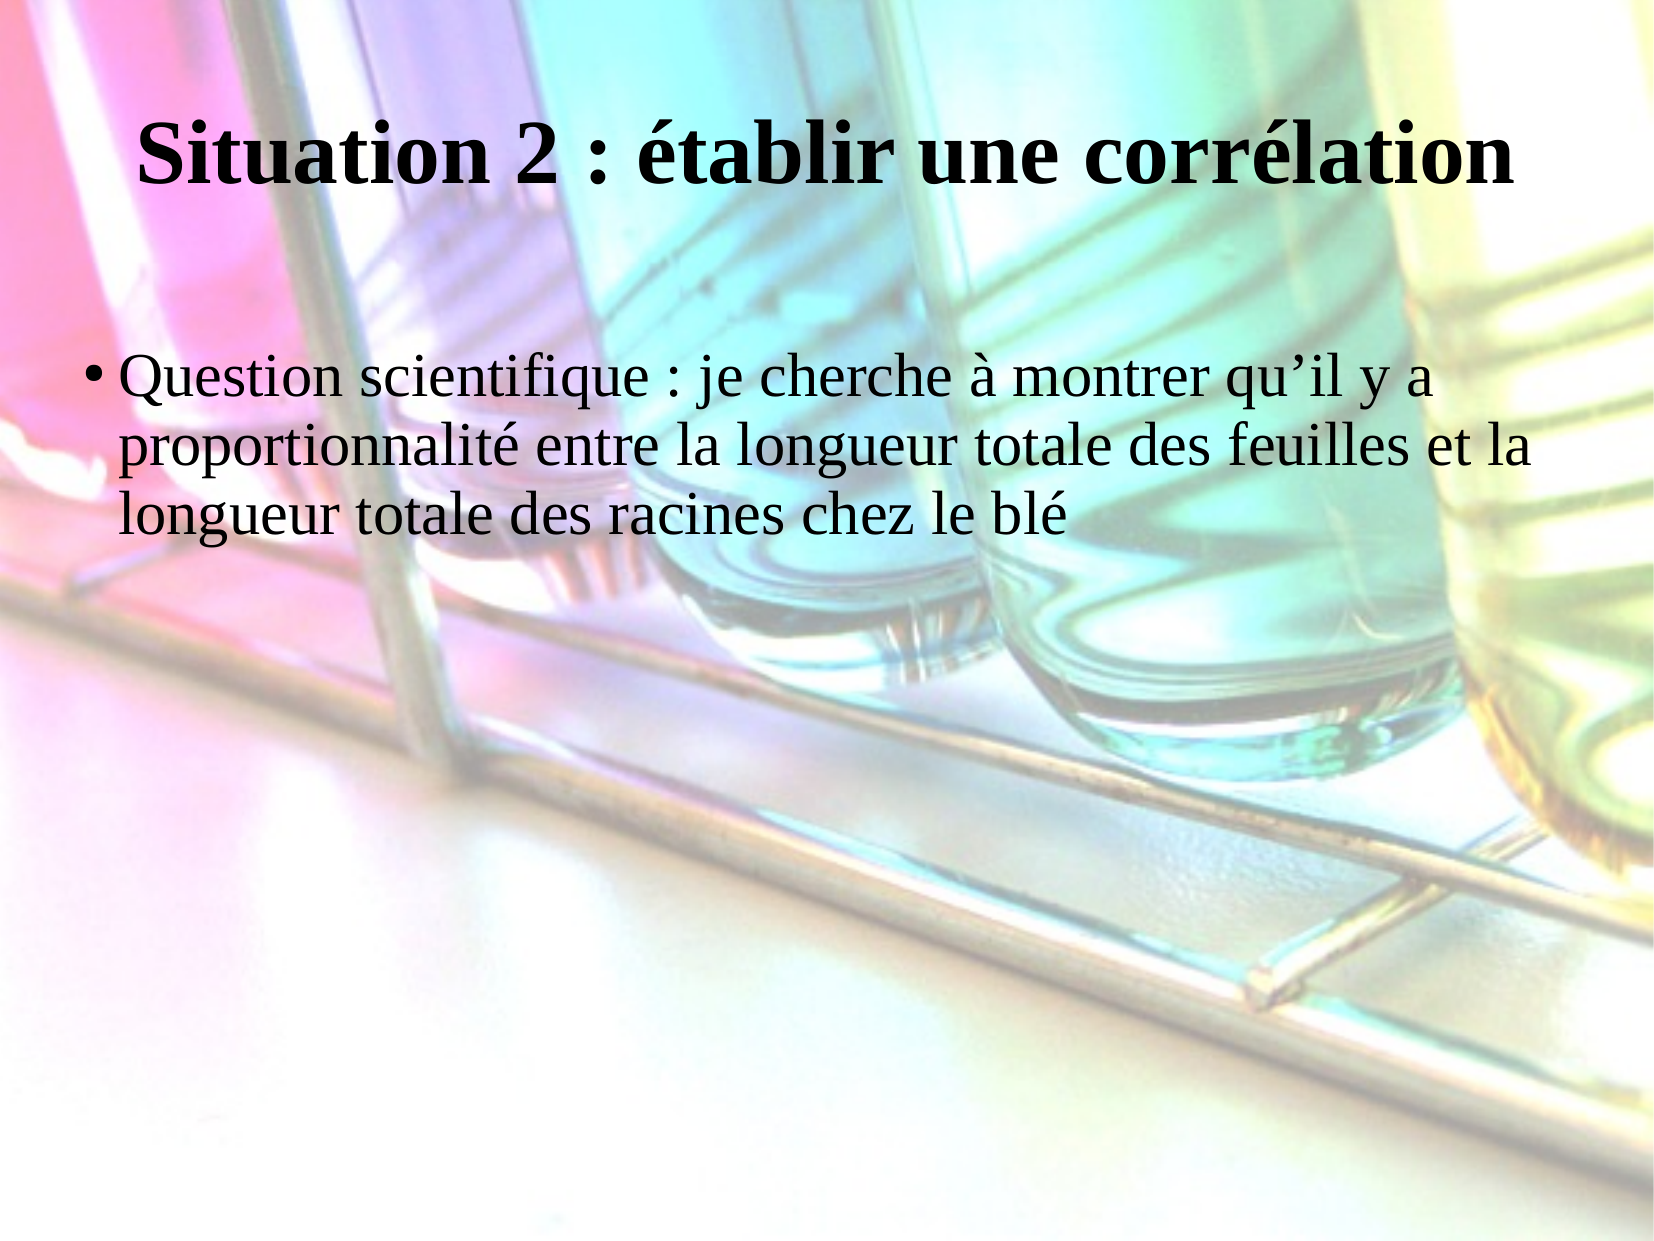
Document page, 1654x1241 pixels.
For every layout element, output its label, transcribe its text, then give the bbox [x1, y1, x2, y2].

title Situation 2 : établir une corrélation [82, 49, 1571, 257]
text_box Question scientifique : je cherche à montrer qu’il y a proportionnalité entre la longueur totale des feuilles et la longueur totale des racines chez le blé [82, 340, 1571, 626]
picture [0, 0, 1654, 1241]
